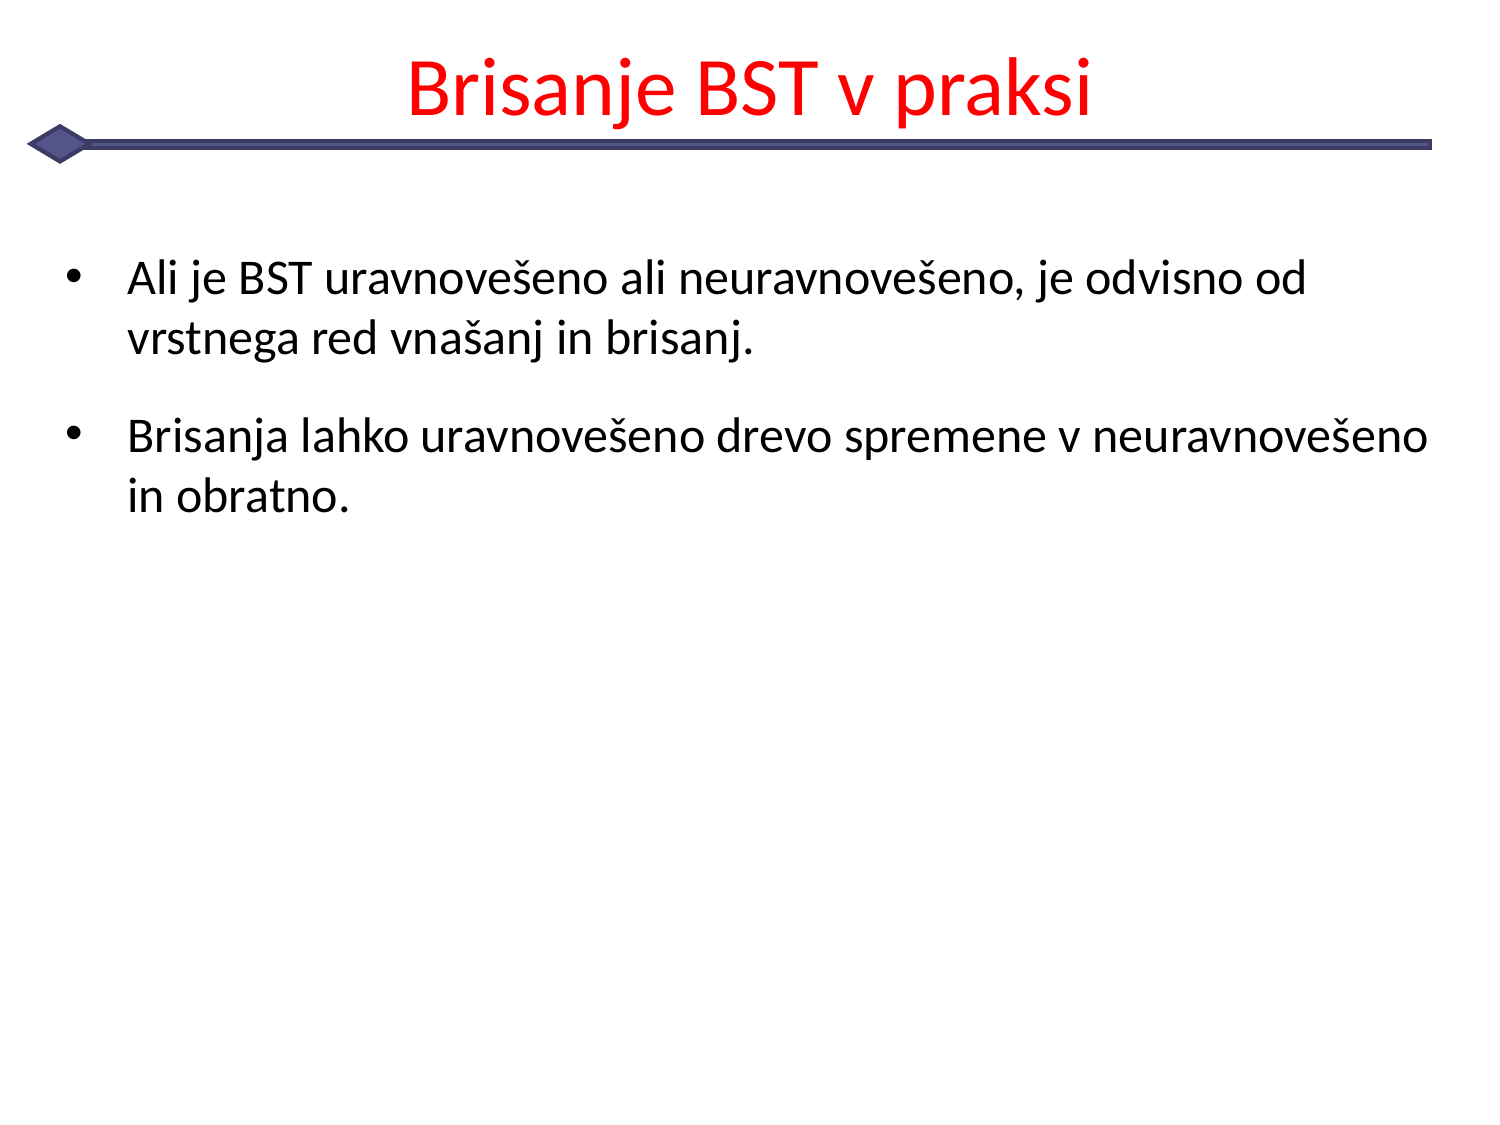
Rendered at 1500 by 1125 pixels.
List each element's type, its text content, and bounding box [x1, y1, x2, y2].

list Ali je BST uravnovešeno ali neuravnovešeno, je odvisno od vrstnega red vnašanj in brisanj. Brisanja lahko uravnovešeno drevo spremene v neuravnovešeno in obratno. [50, 237, 1463, 613]
title Brisanje BST v praksi [75, 23, 1426, 141]
